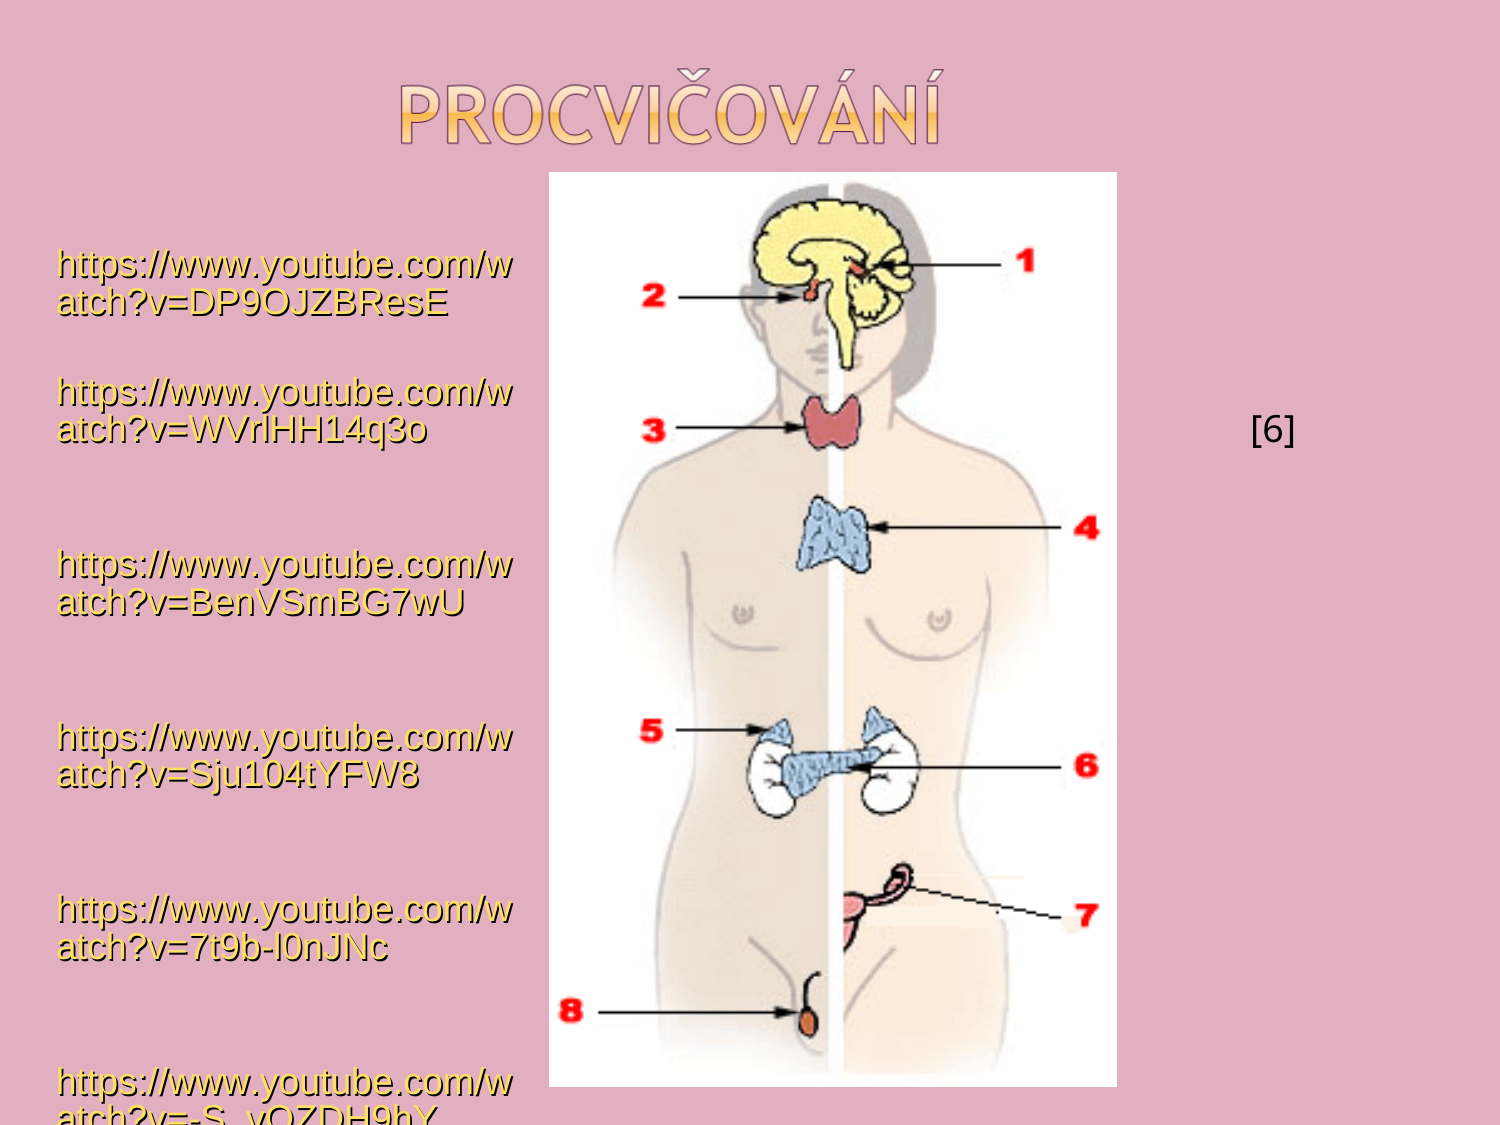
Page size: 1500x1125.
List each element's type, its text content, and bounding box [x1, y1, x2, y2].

text_box [6] [1235, 397, 1312, 503]
text_box https://www.youtube.com/watch?v=DP9OJZBResE https://www.youtube.com/watch?v=WVrlHH14q3o https://www.youtube.com/watch?v=BenVSmBG7wU https://www.youtube.com/watch?v=Sju104tYFW8 https://www.youtube.com/watch?v=7t9b-l0nJNc https://www.youtube.com/watch?v=-S_vQZDH9hY [41, 231, 538, 1058]
picture [549, 172, 1117, 1087]
text_box [75, 42, 1264, 210]
